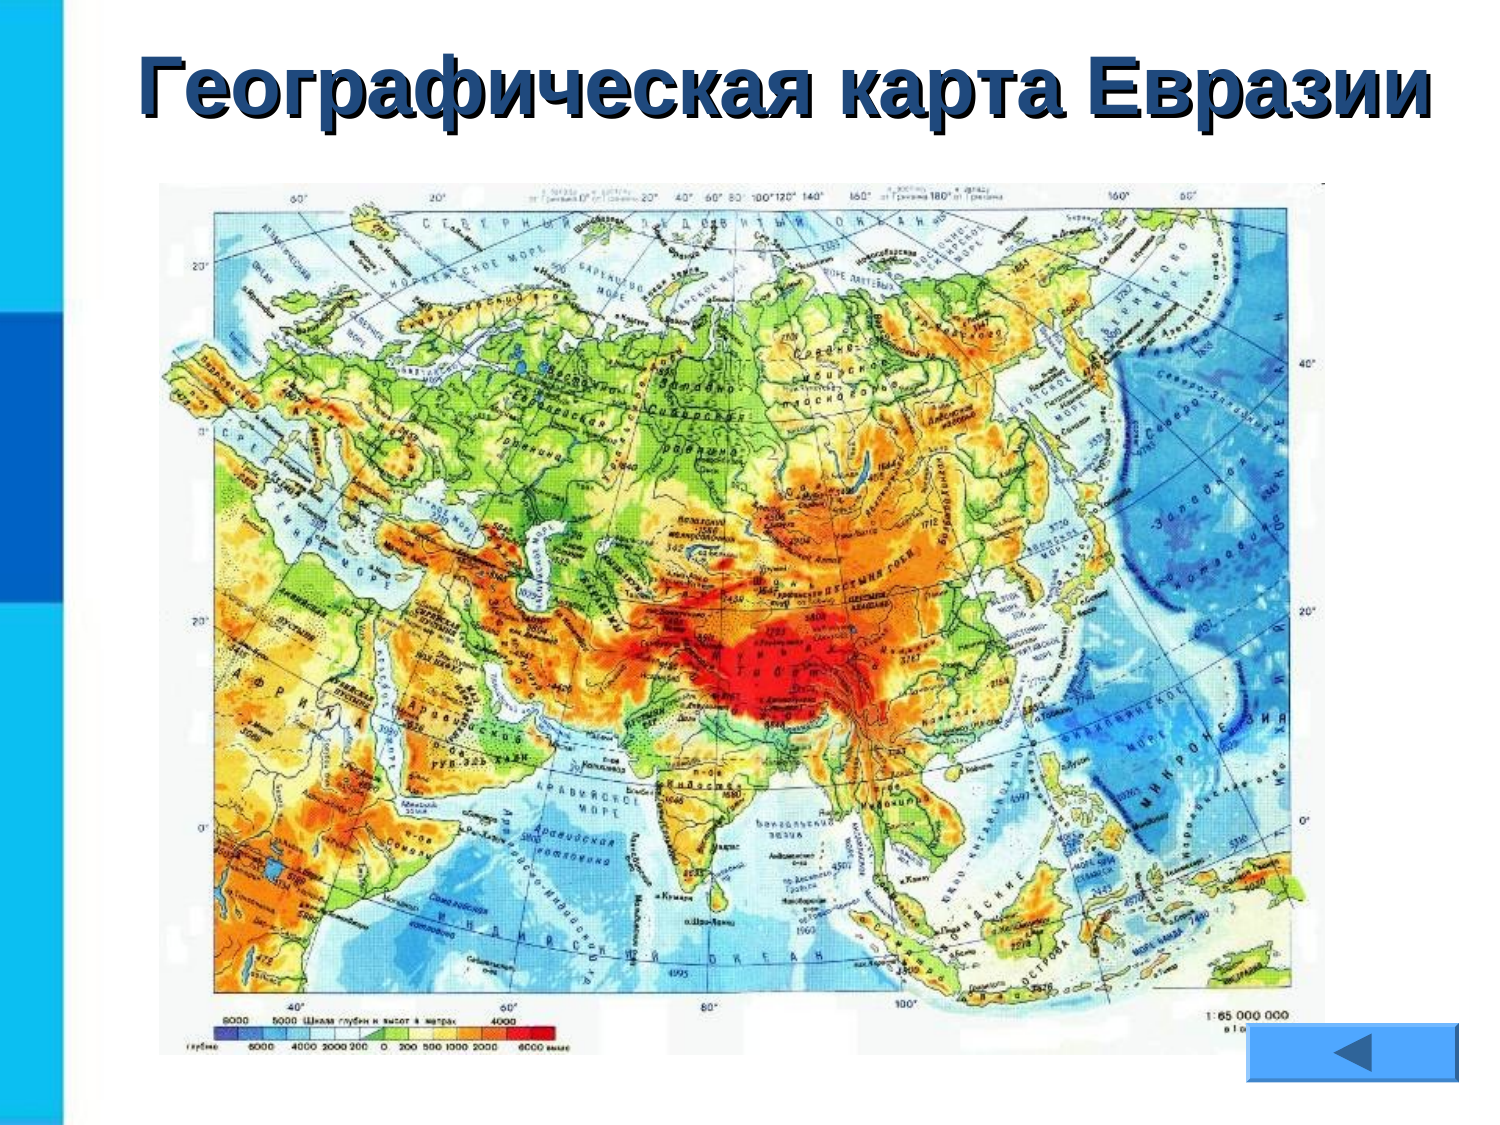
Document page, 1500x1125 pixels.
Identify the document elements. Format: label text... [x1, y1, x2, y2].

picture [0, 0, 1500, 1125]
text_box Географическая карта Евразии [70, 23, 1500, 140]
text_box [1247, 1023, 1459, 1083]
